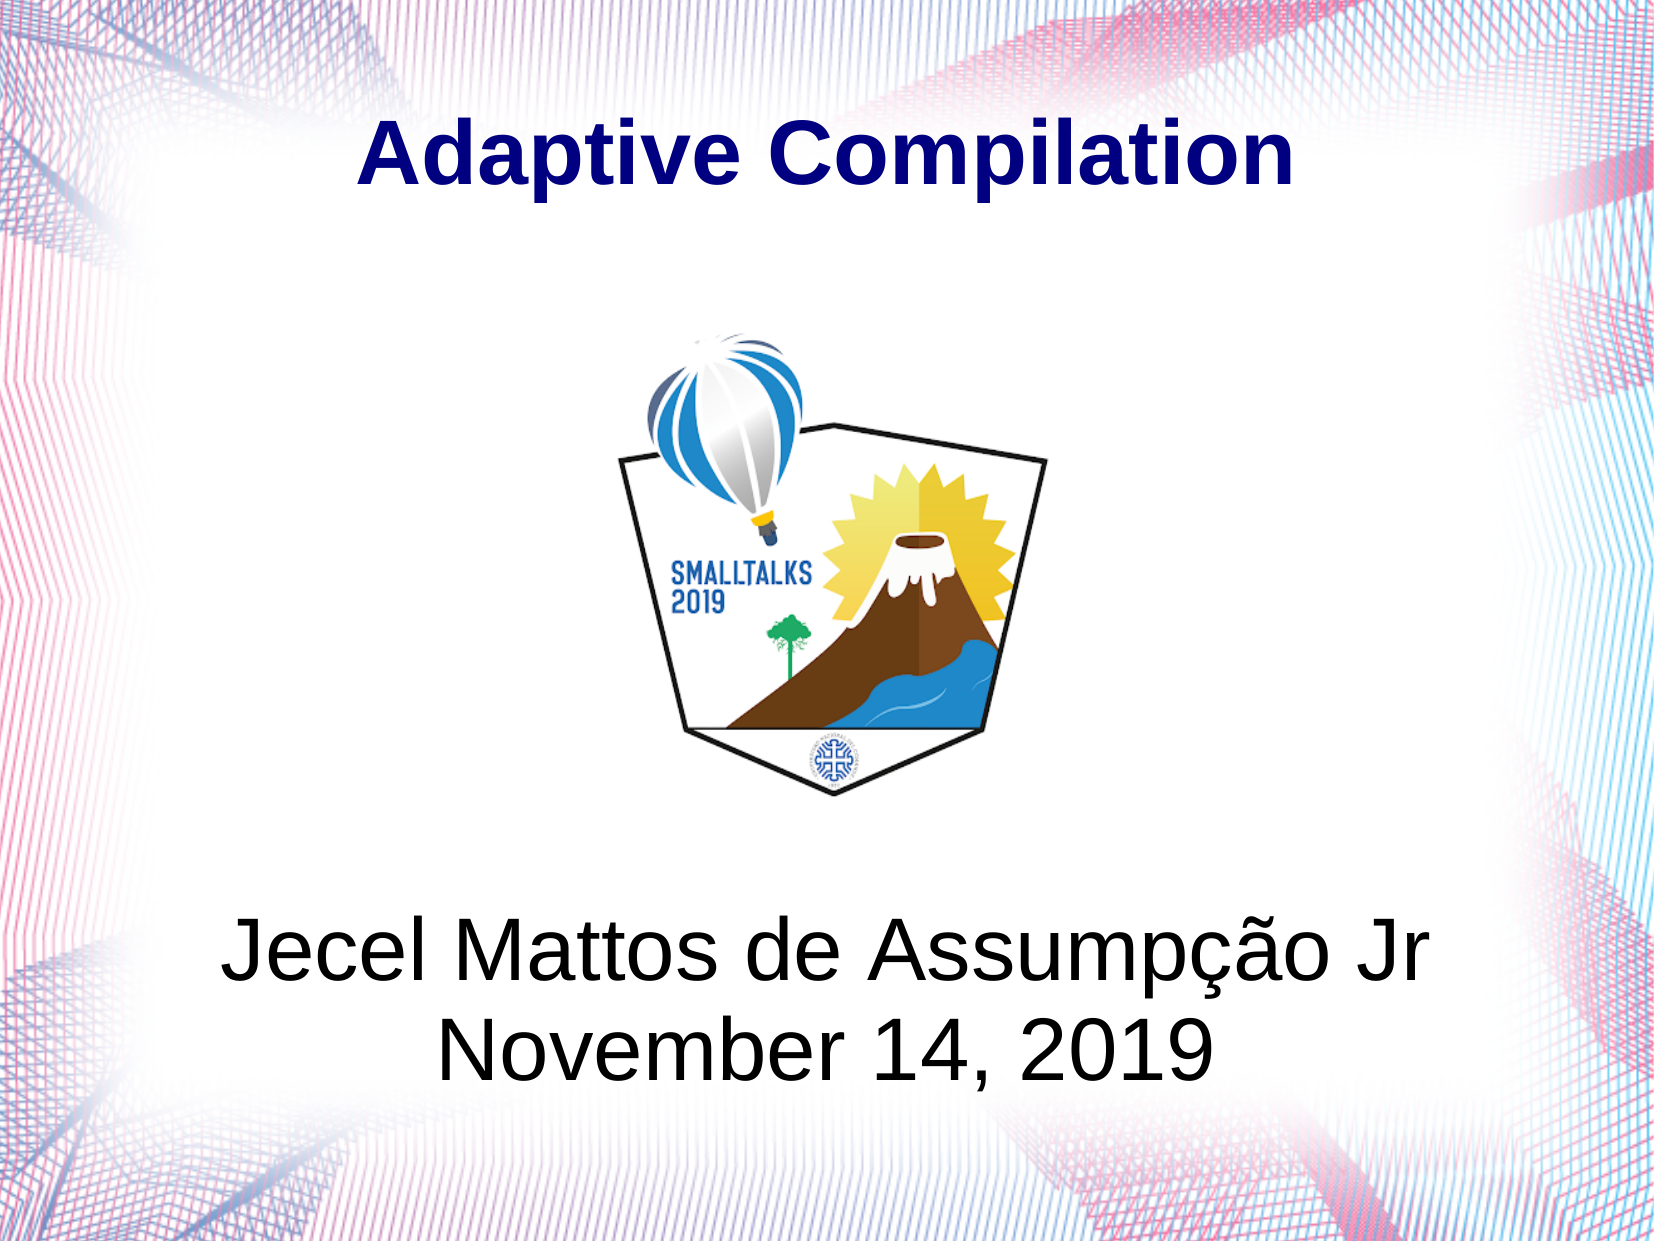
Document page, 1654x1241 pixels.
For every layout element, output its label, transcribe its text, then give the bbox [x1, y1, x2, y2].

title Adaptive Compilation [82, 49, 1571, 257]
subtitle Jecel Mattos de Assumpção Jr November 14, 2019 [82, 879, 1571, 1120]
picture [0, 0, 1654, 1241]
